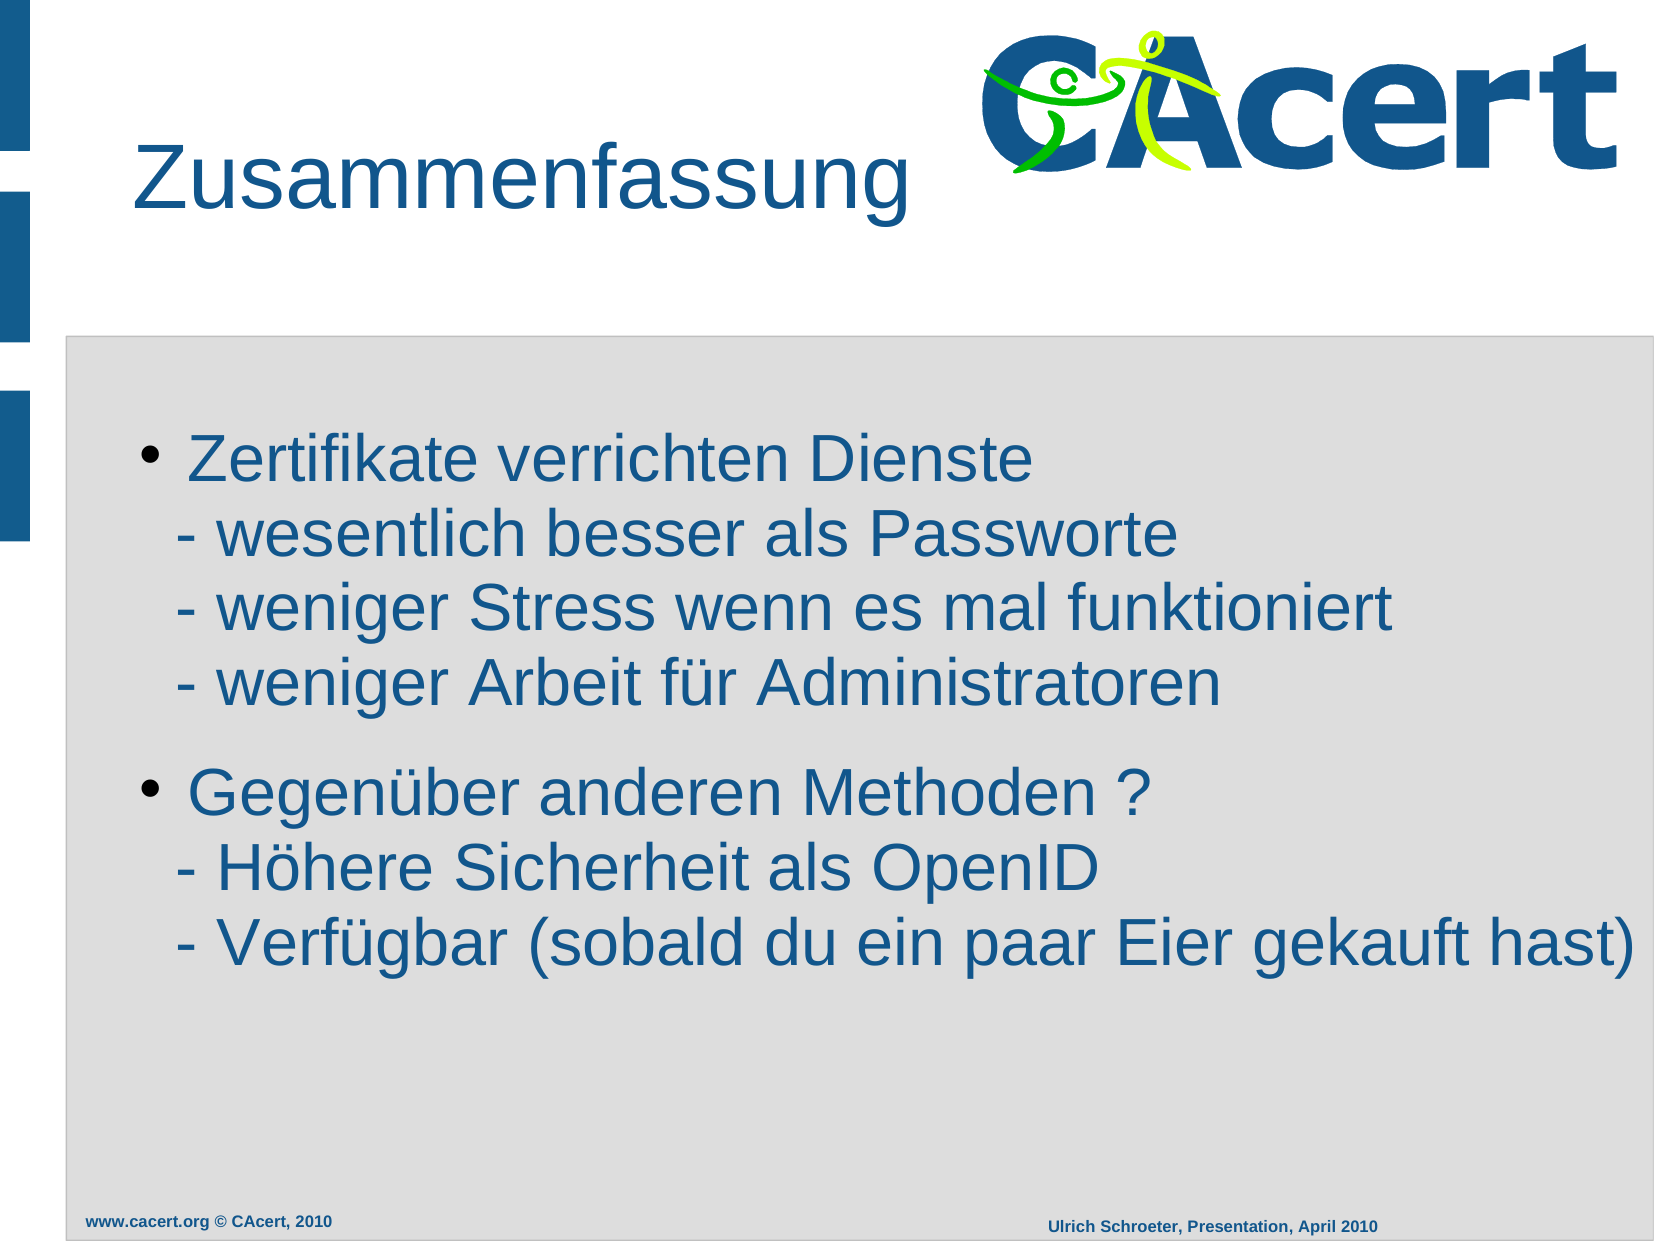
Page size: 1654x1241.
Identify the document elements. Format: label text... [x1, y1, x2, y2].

text_box Zusammenfassung [118, 118, 929, 236]
text_box Zertifikate verrichten Dienste - wesentlich besser als Passworte - weniger Stress wenn es mal funktioniert - weniger Arbeit für Administratoren Gegenüber anderen Methoden ? - Höhere Sicherheit als OpenID - Verfügbar (sobald du ein paar Eier gekauft hast) [124, 413, 1654, 987]
